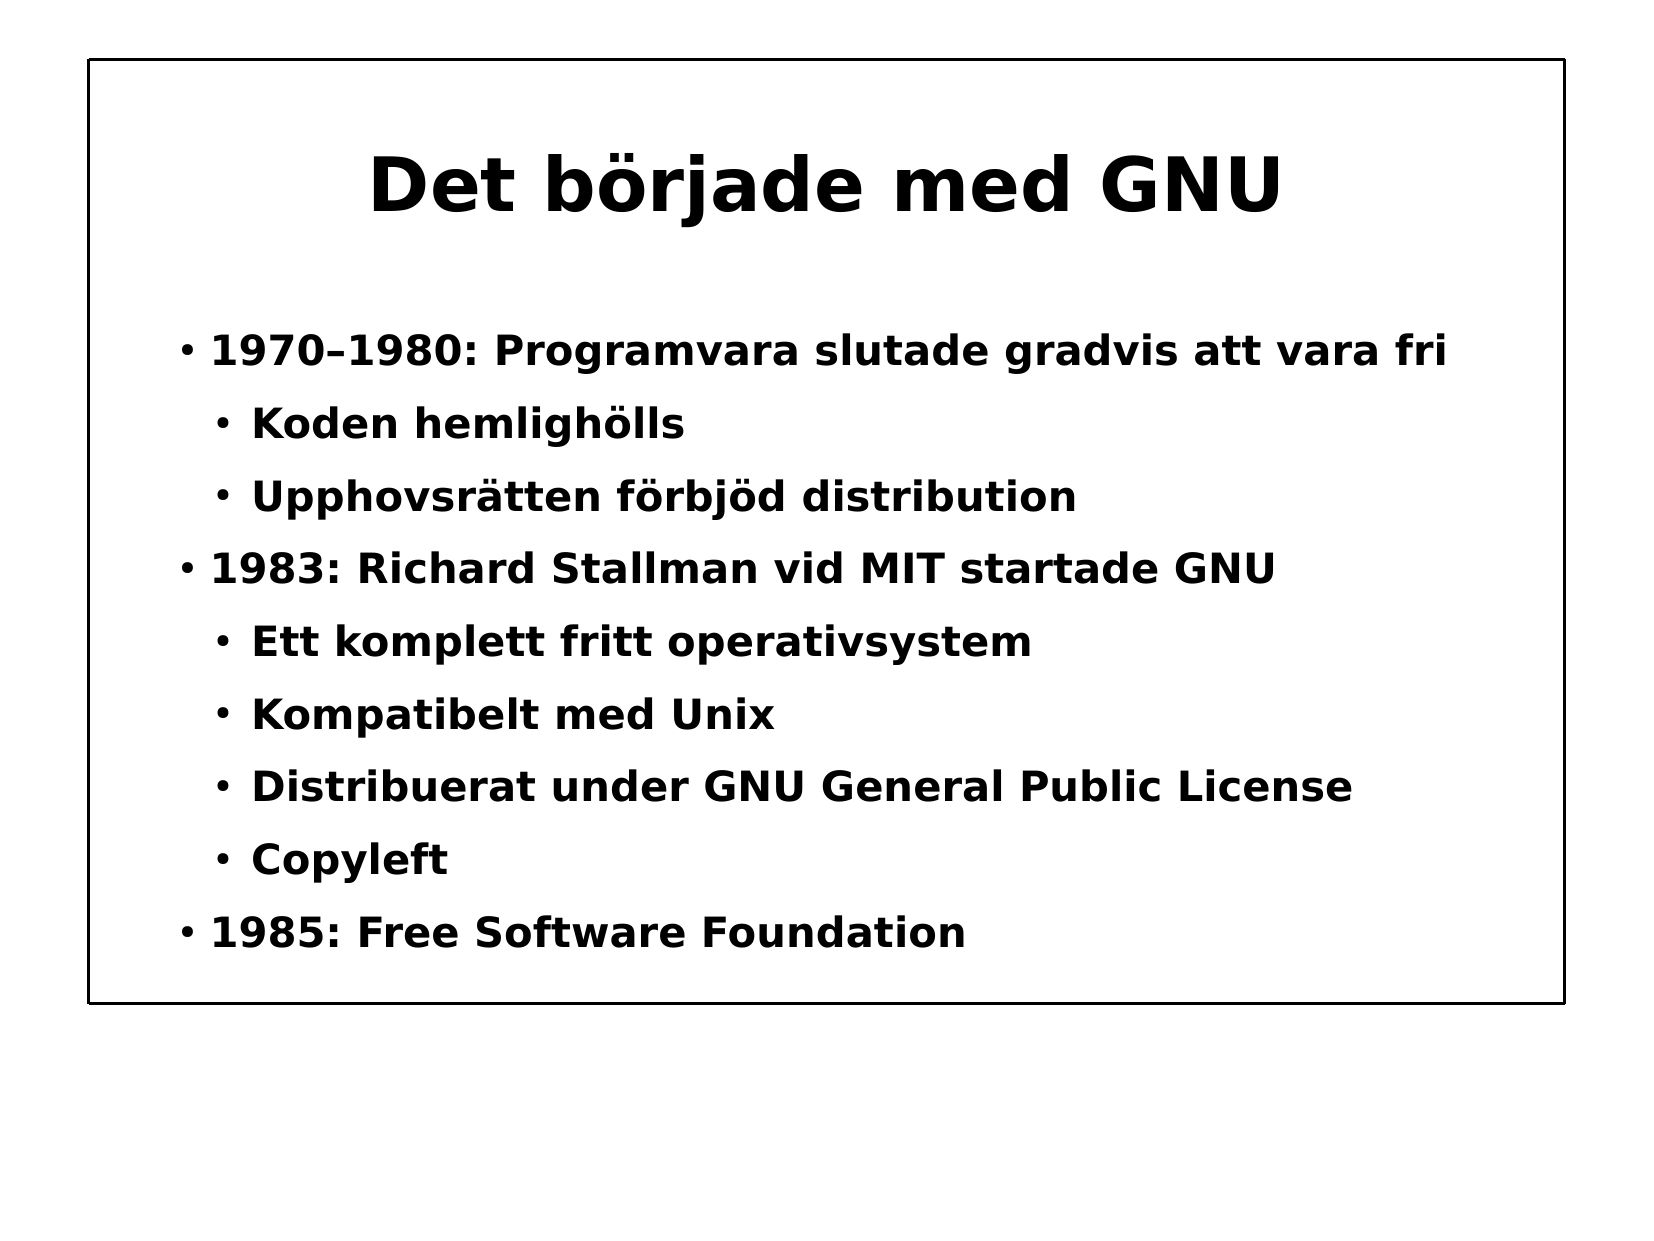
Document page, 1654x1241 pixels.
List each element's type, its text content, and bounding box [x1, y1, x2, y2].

text_box Det började med GNU [353, 134, 1301, 237]
text_box [88, 59, 1565, 1004]
text_box 1970–1980: Programvara slutade gradvis att vara fri Koden hemlighölls Upphovsrätten förbjöd distribution 1983: Richard Stallman vid MIT startade GNU Ett komplett fritt operativsystem Kompatibelt med Unix Distribuerat under GNU General Public License Copyleft 1985: Free Software Foundation [165, 295, 1495, 941]
